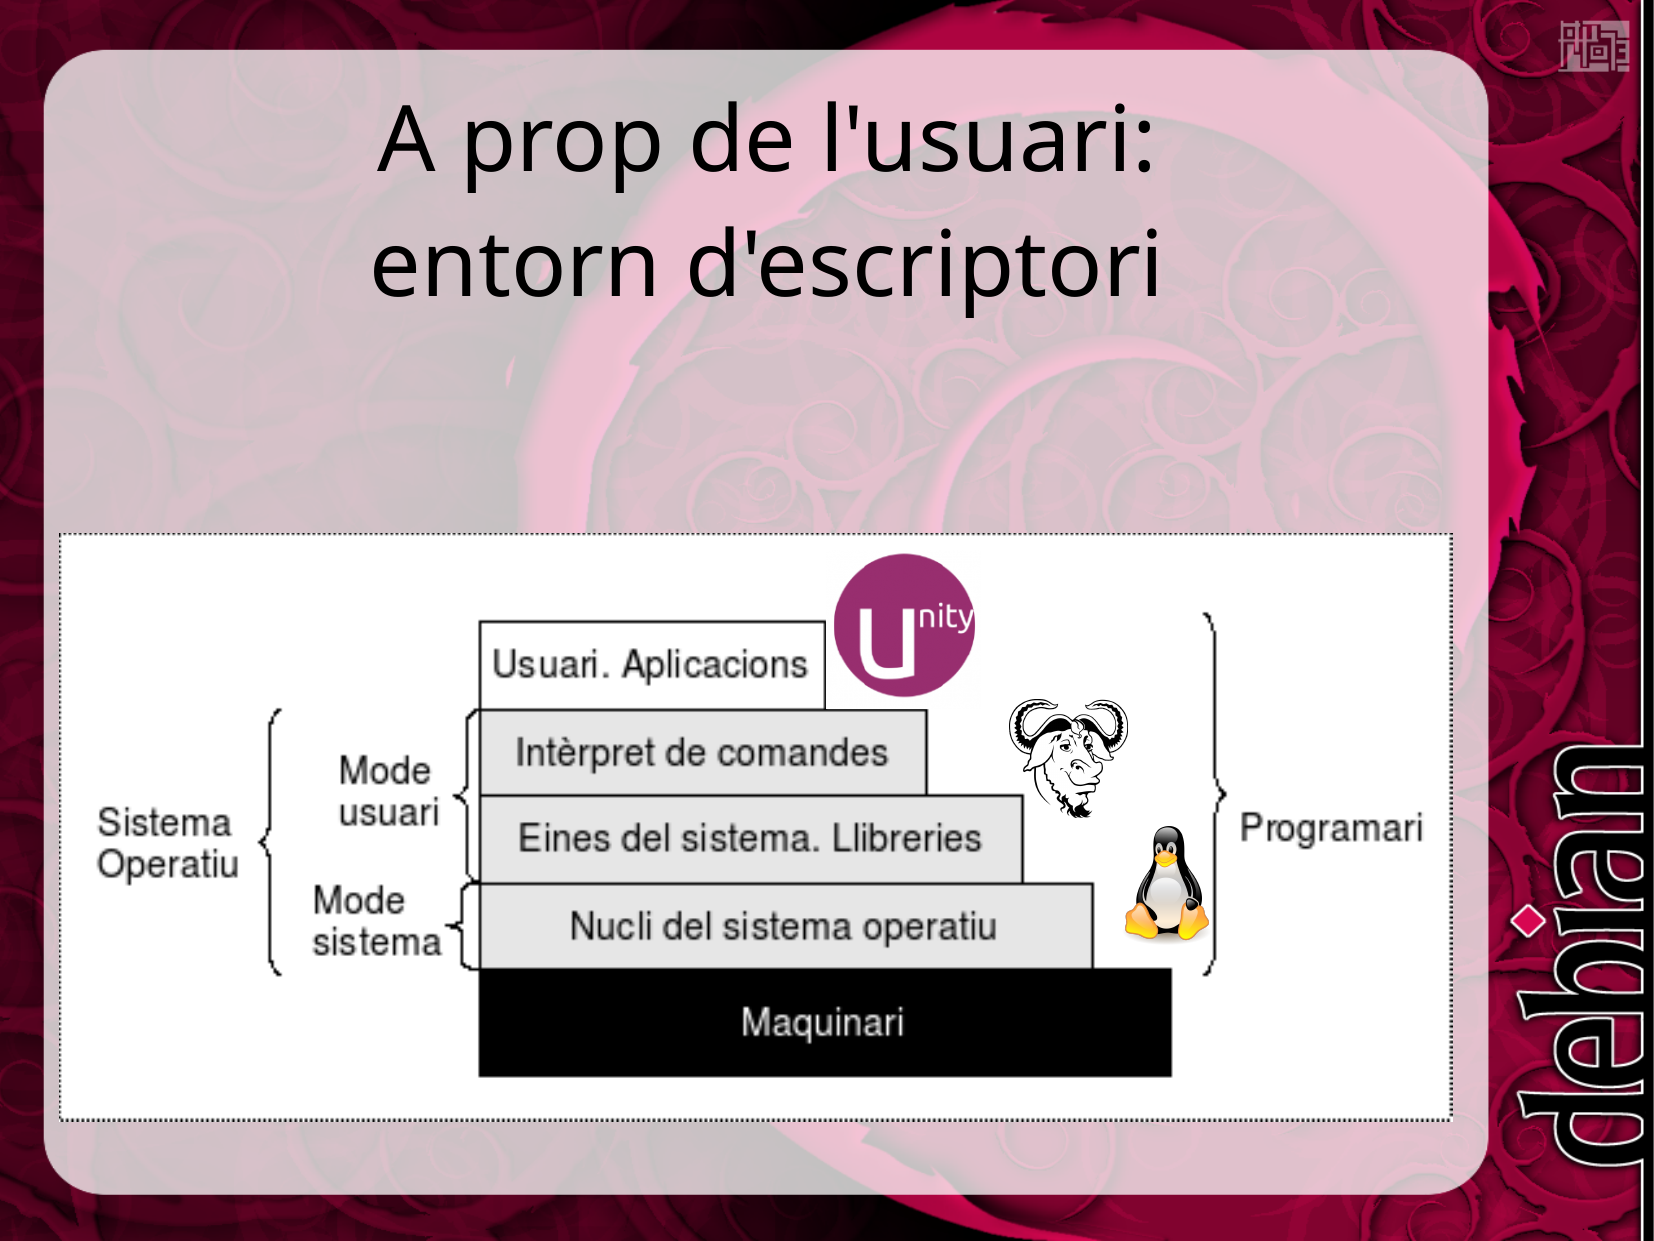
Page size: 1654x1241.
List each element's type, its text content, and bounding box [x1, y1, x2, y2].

picture [0, 0, 1654, 1241]
title A prop de l'usuari: entorn d'escriptori [118, 72, 1270, 325]
